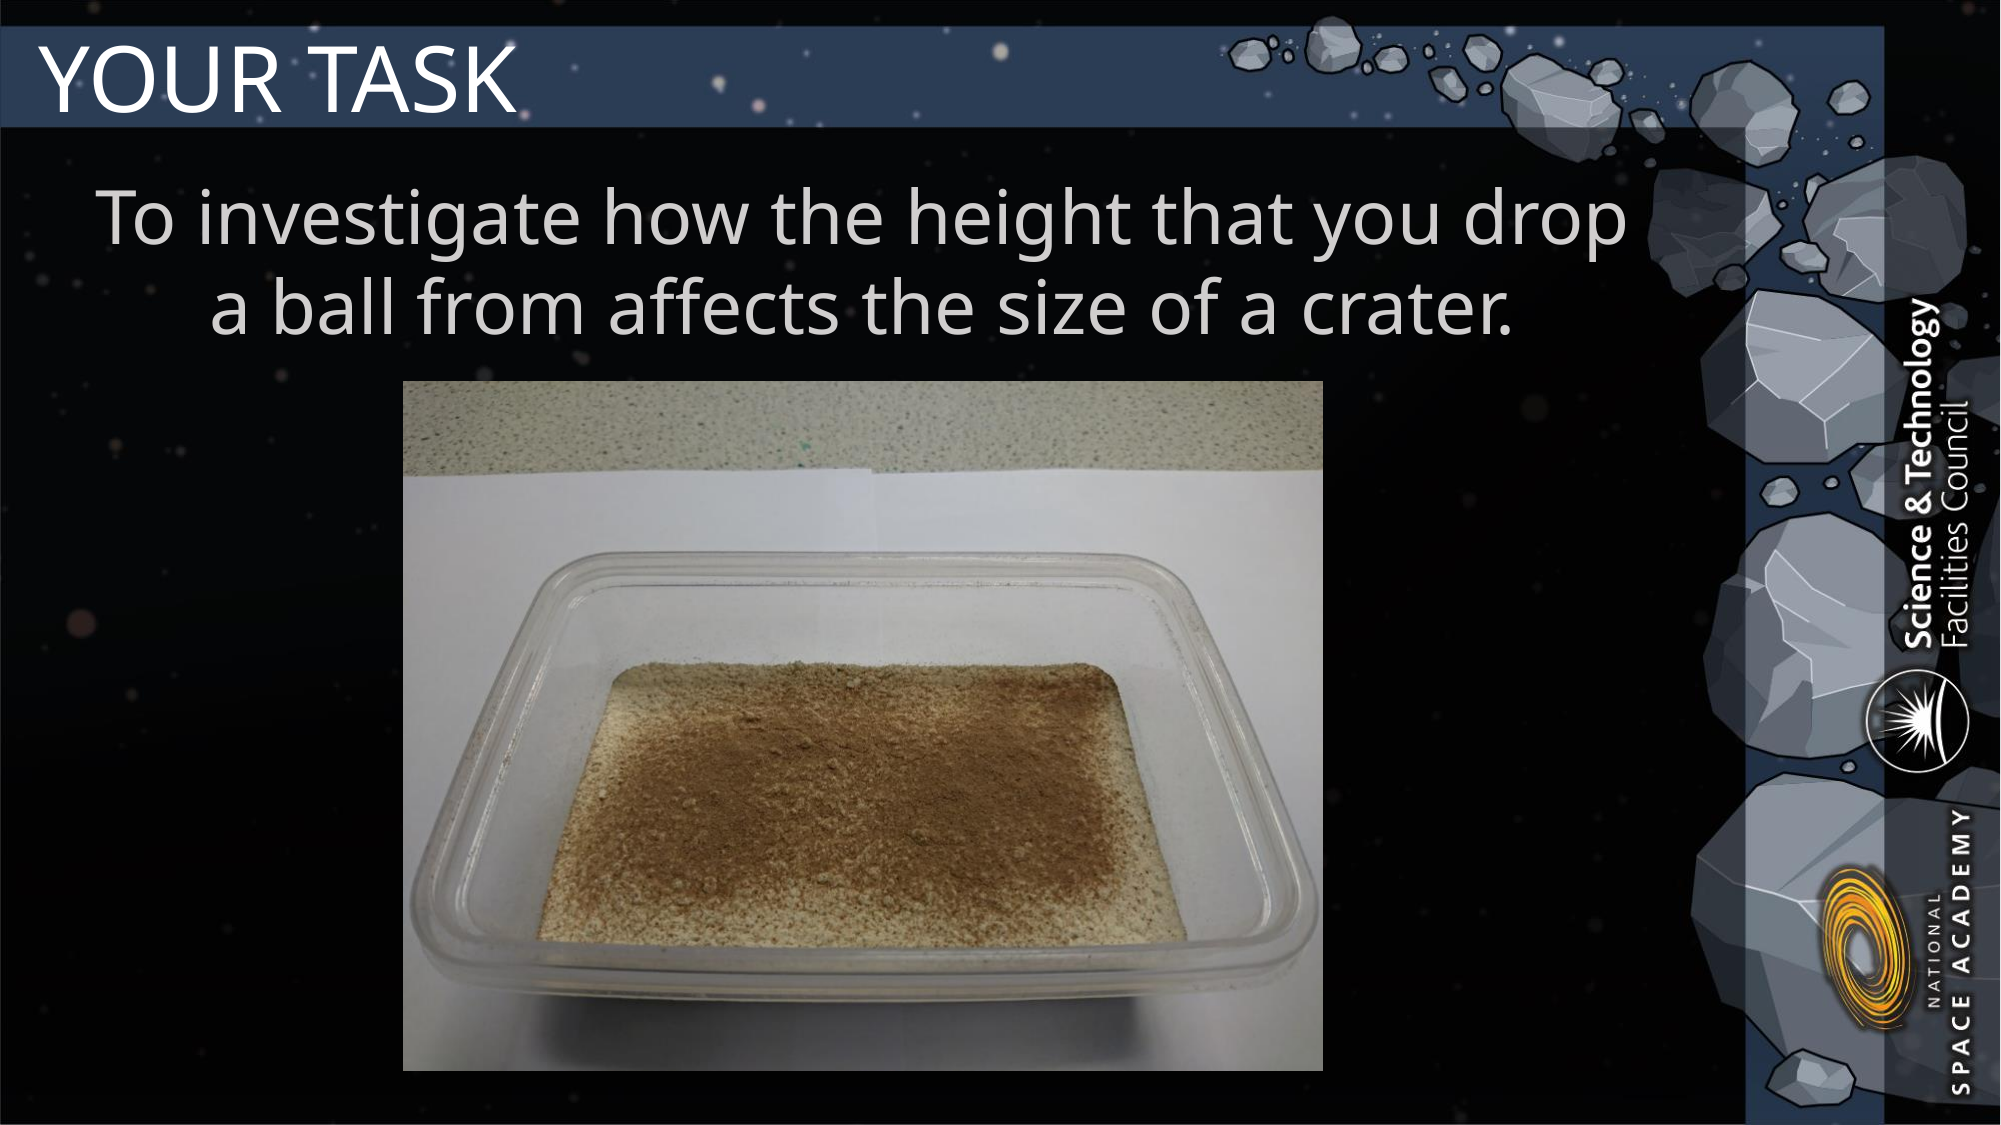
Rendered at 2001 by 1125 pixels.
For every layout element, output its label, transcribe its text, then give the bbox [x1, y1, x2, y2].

text_box To investigate how the height that you drop a ball from affects the size of a crater. [53, 162, 1673, 360]
picture [403, 381, 1323, 1071]
text_box YOUR TASK [23, 13, 538, 141]
